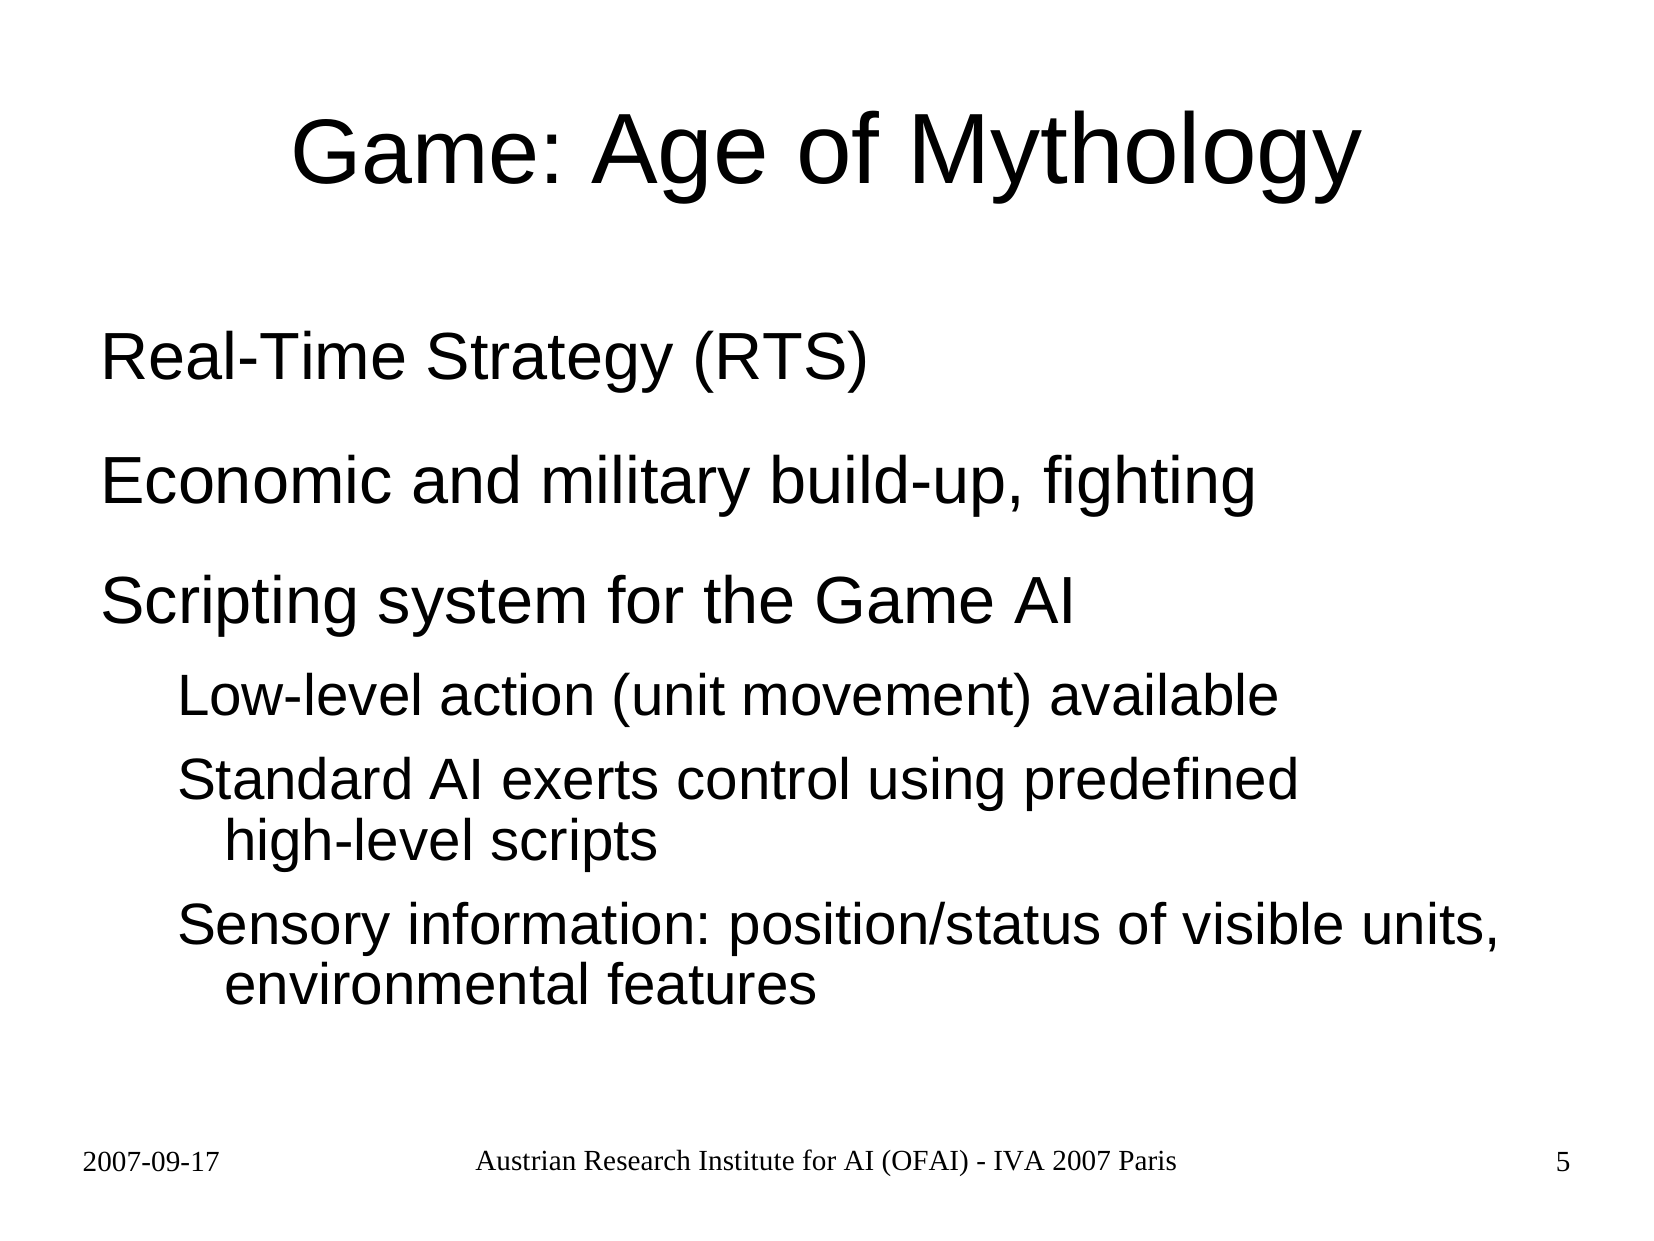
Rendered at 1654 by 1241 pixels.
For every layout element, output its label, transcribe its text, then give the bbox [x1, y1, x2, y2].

list Real-Time Strategy (RTS)‏ Economic and military build-up, fighting Scripting system for the Game AI Low-level action (unit movement) available Standard AI exerts control using predefined high-level scripts Sensory information: position/status of visible units, environmental features [82, 290, 1571, 1241]
title Game: Age of Mythology [82, 49, 1571, 257]
